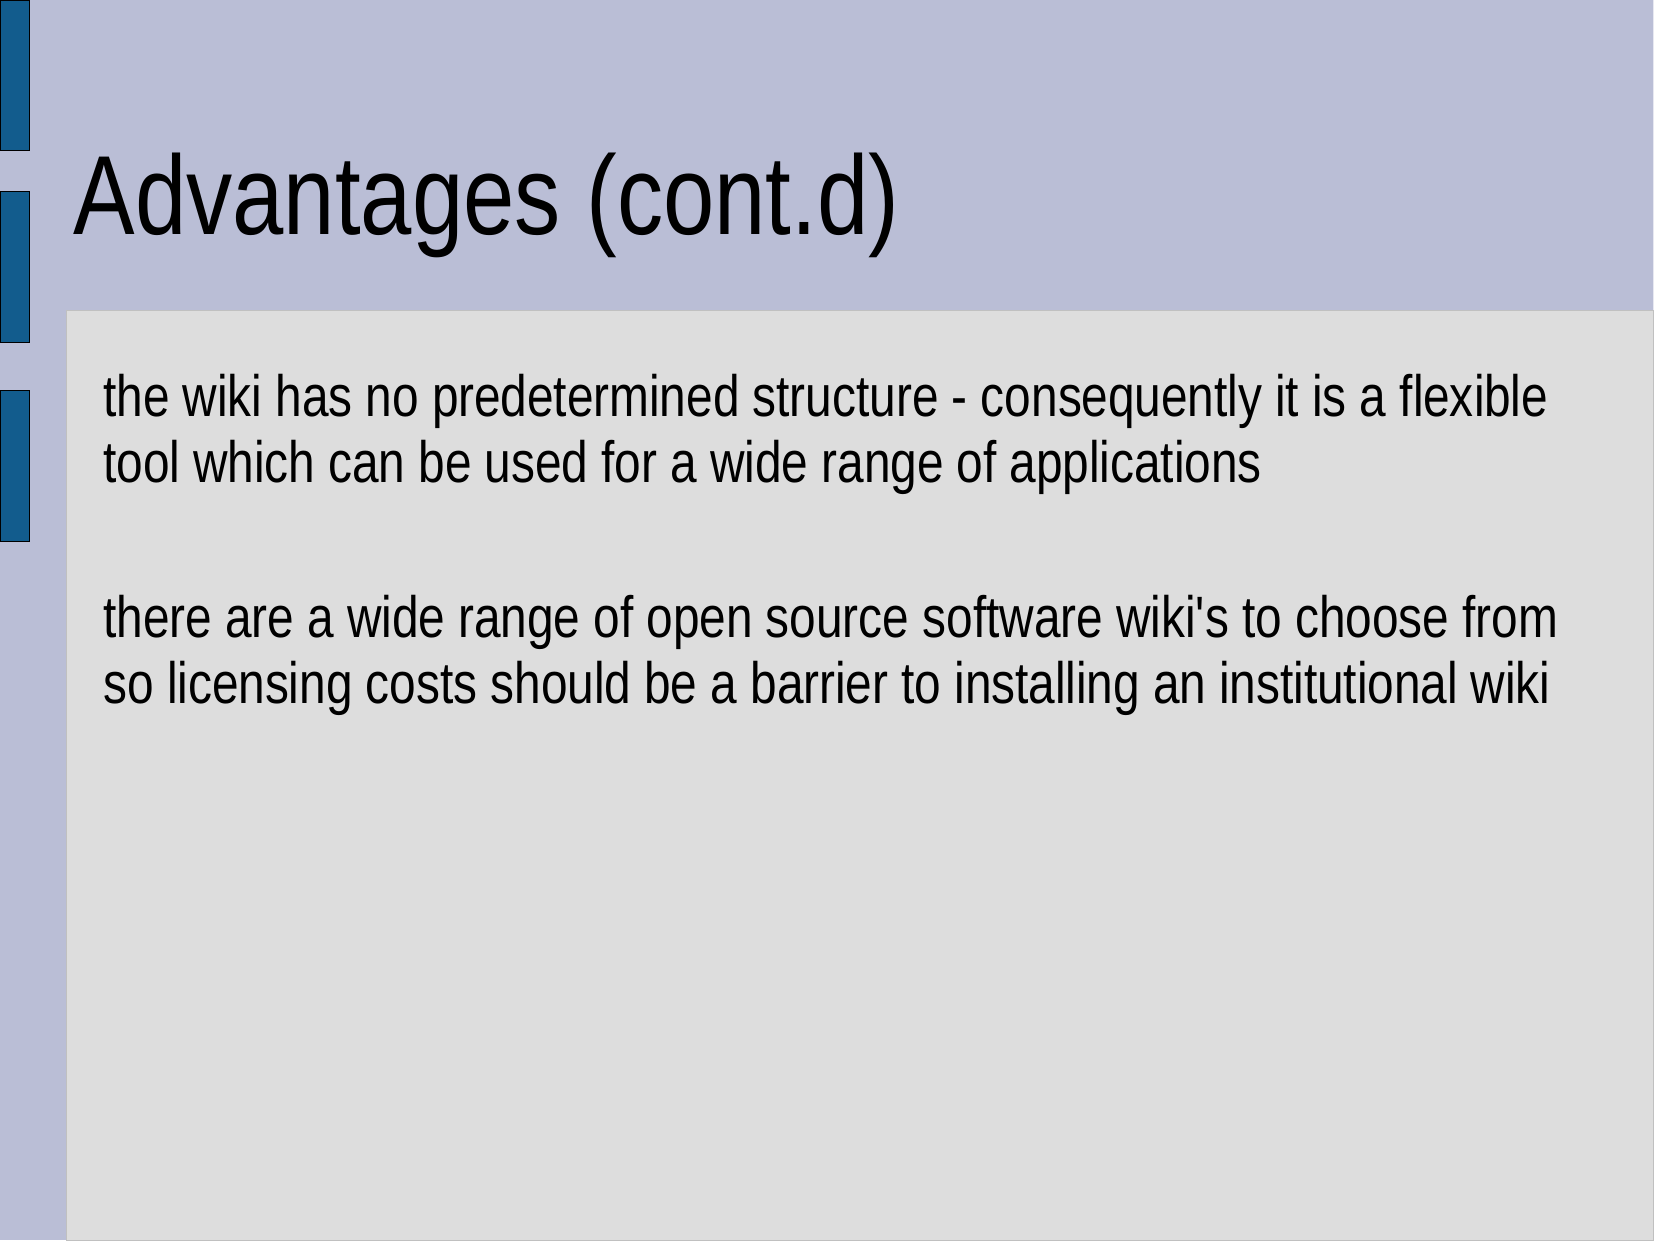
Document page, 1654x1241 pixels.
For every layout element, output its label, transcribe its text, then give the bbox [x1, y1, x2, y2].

text_box Advantages (cont.d) [59, 122, 1300, 265]
text_box the wiki has no predetermined structure - consequently it is a flexible tool which can be used for a wide range of applications there are a wide range of open source software wiki's to choose from so licensing costs should be a barrier to installing an institutional wiki [88, 354, 1632, 722]
